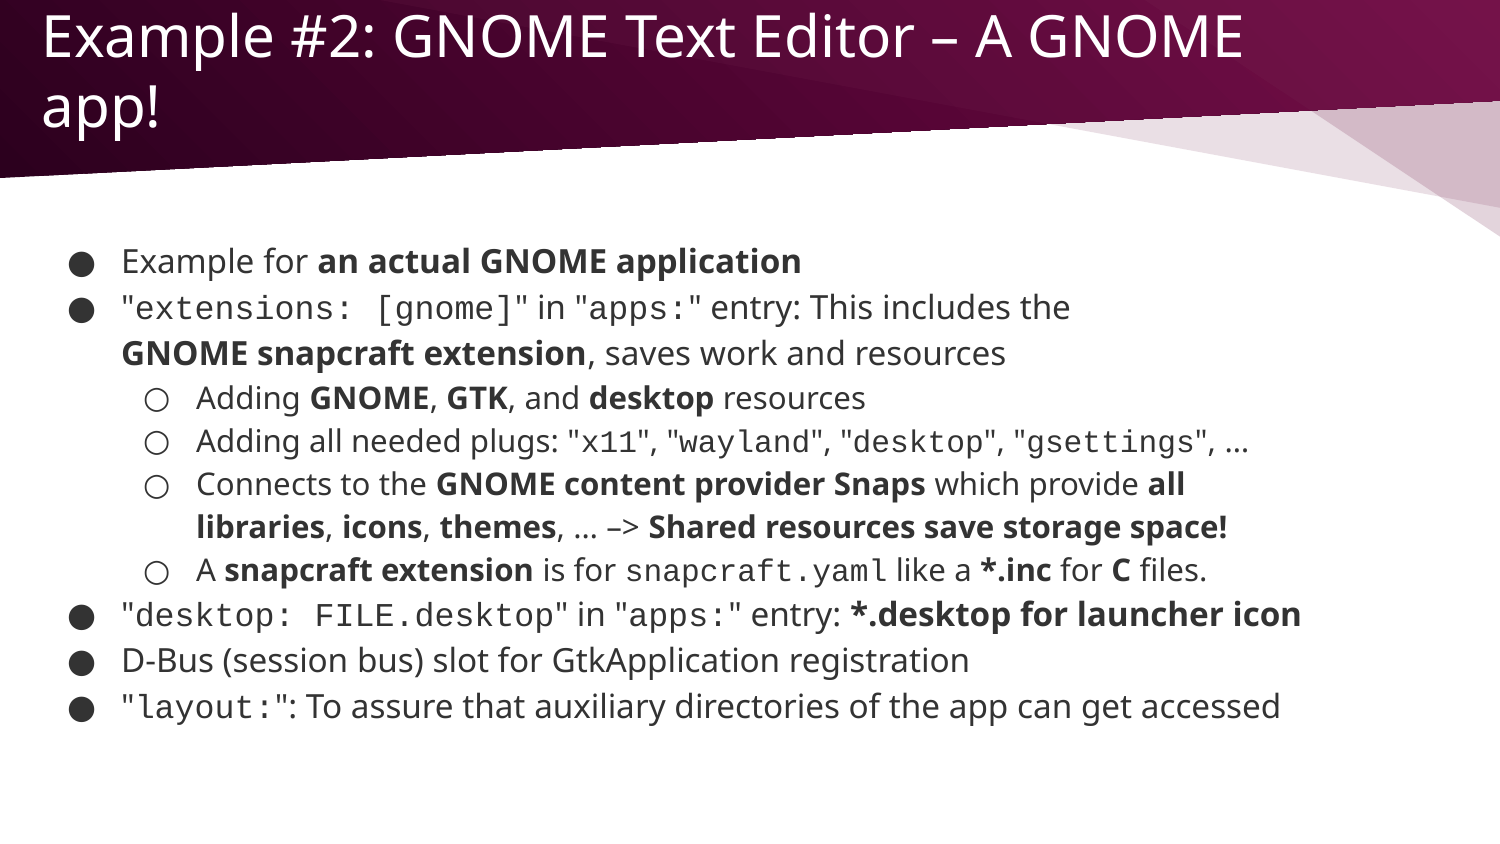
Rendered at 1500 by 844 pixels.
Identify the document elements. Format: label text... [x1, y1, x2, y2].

list Example for an actual GNOME application "extensions: [gnome]" in "apps:" entry: This includes the GNOME snapcraft extension, saves work and resources Adding GNOME, GTK, and desktop resources Adding all needed plugs: "x11", "wayland", "desktop", "gsettings", … Connects to the GNOME content provider Snaps which provide all libraries, icons, themes, … –> Shared resources save storage space! A snapcraft extension is for snapcraft.yaml like a *.inc for C files. "desktop: FILE.desktop" in "apps:" entry: *.desktop for launcher icon D-Bus (session bus) slot for GtkApplication registration "layout:": To assure that auxiliary directories of the app can get accessed [35, 229, 1324, 789]
title Example #2: GNOME Text Editor – A GNOME app! [41, 5, 1336, 134]
